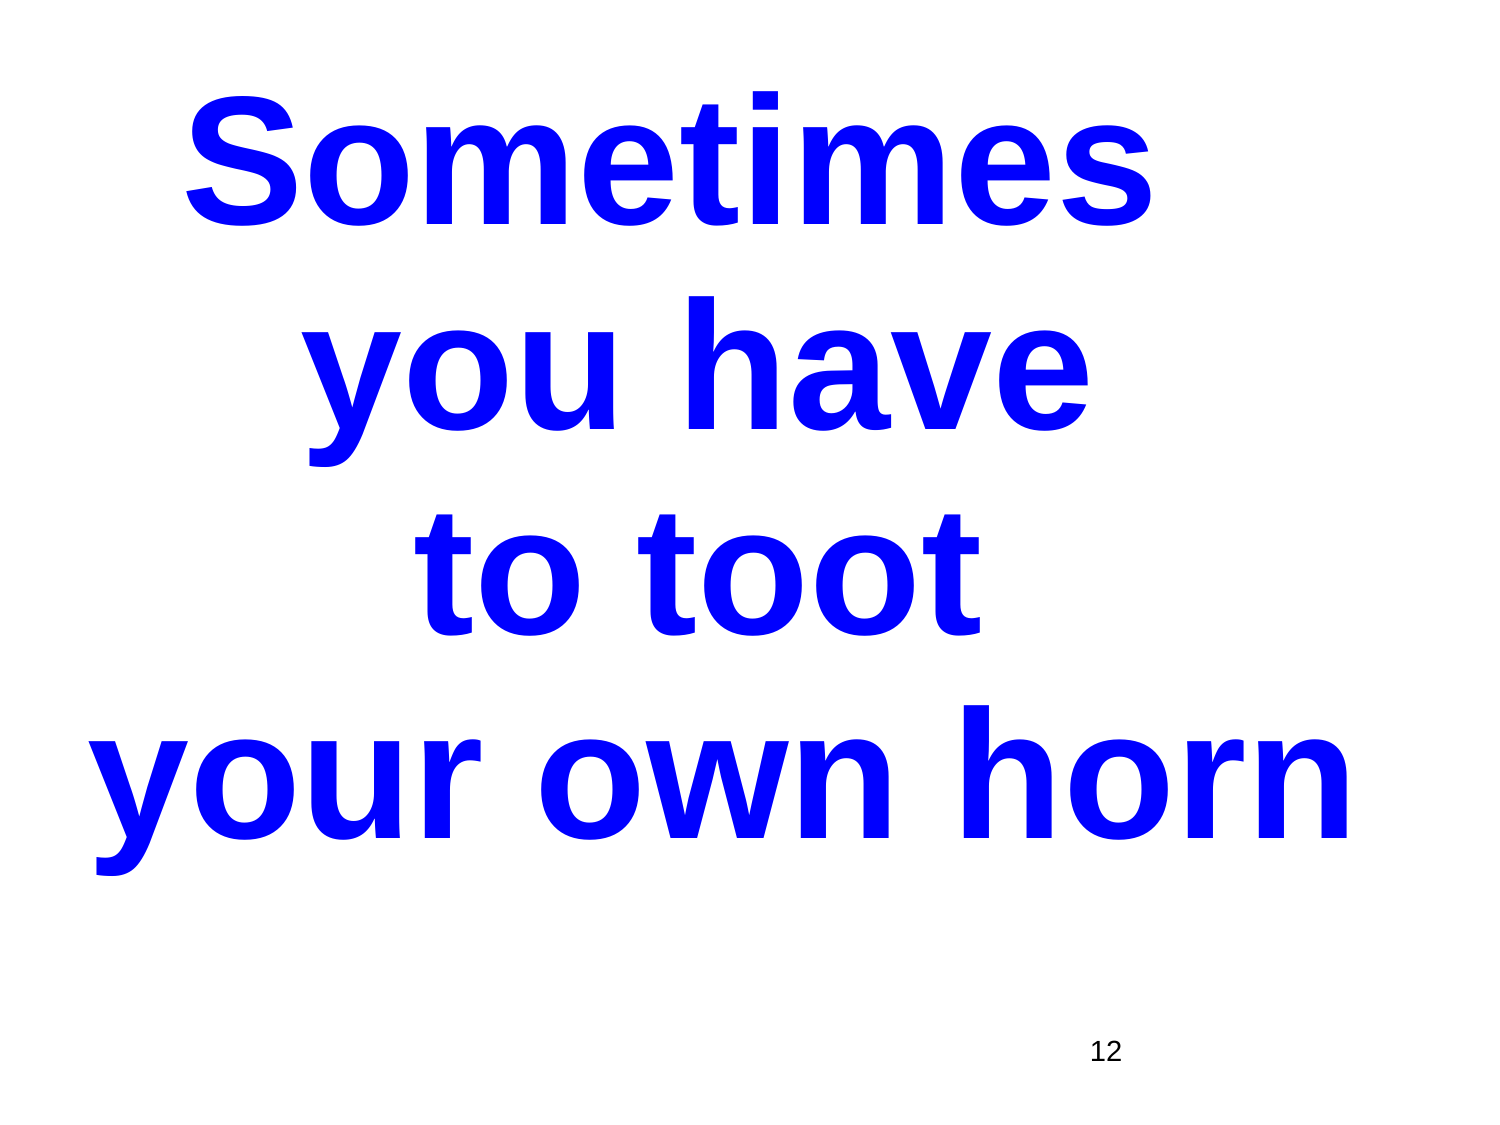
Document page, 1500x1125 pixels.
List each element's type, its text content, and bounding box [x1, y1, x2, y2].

text_box Sometimes you have to toot your own horn [16, 51, 1471, 886]
